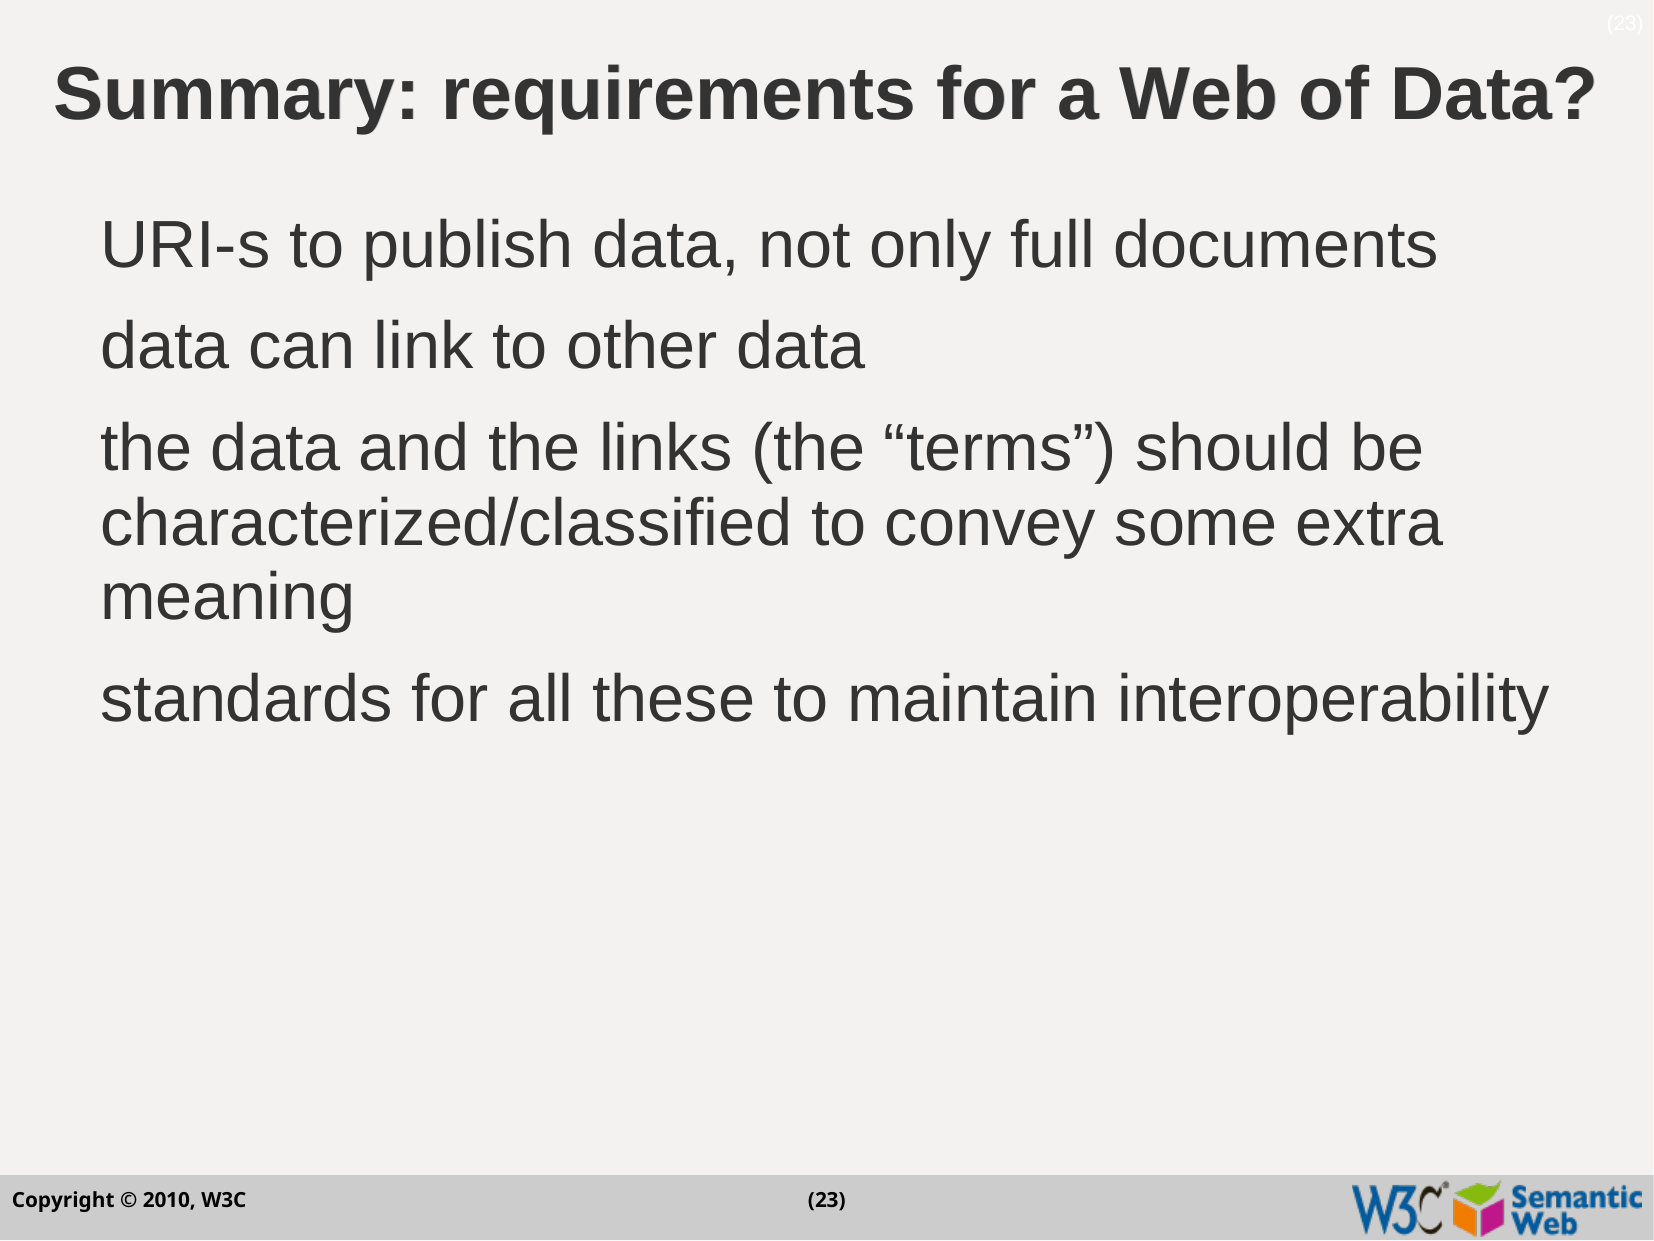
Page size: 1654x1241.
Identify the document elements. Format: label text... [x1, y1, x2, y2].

list URI-s to publish data, not only full documents data can link to other data the data and the links (the “terms”) should be characterized/classified to convey some extra meaning standards for all these to maintain interoperability [29, 206, 1624, 1119]
picture [1352, 1178, 1642, 1237]
title Summary: requirements for a Web of Data? [0, 39, 1654, 144]
